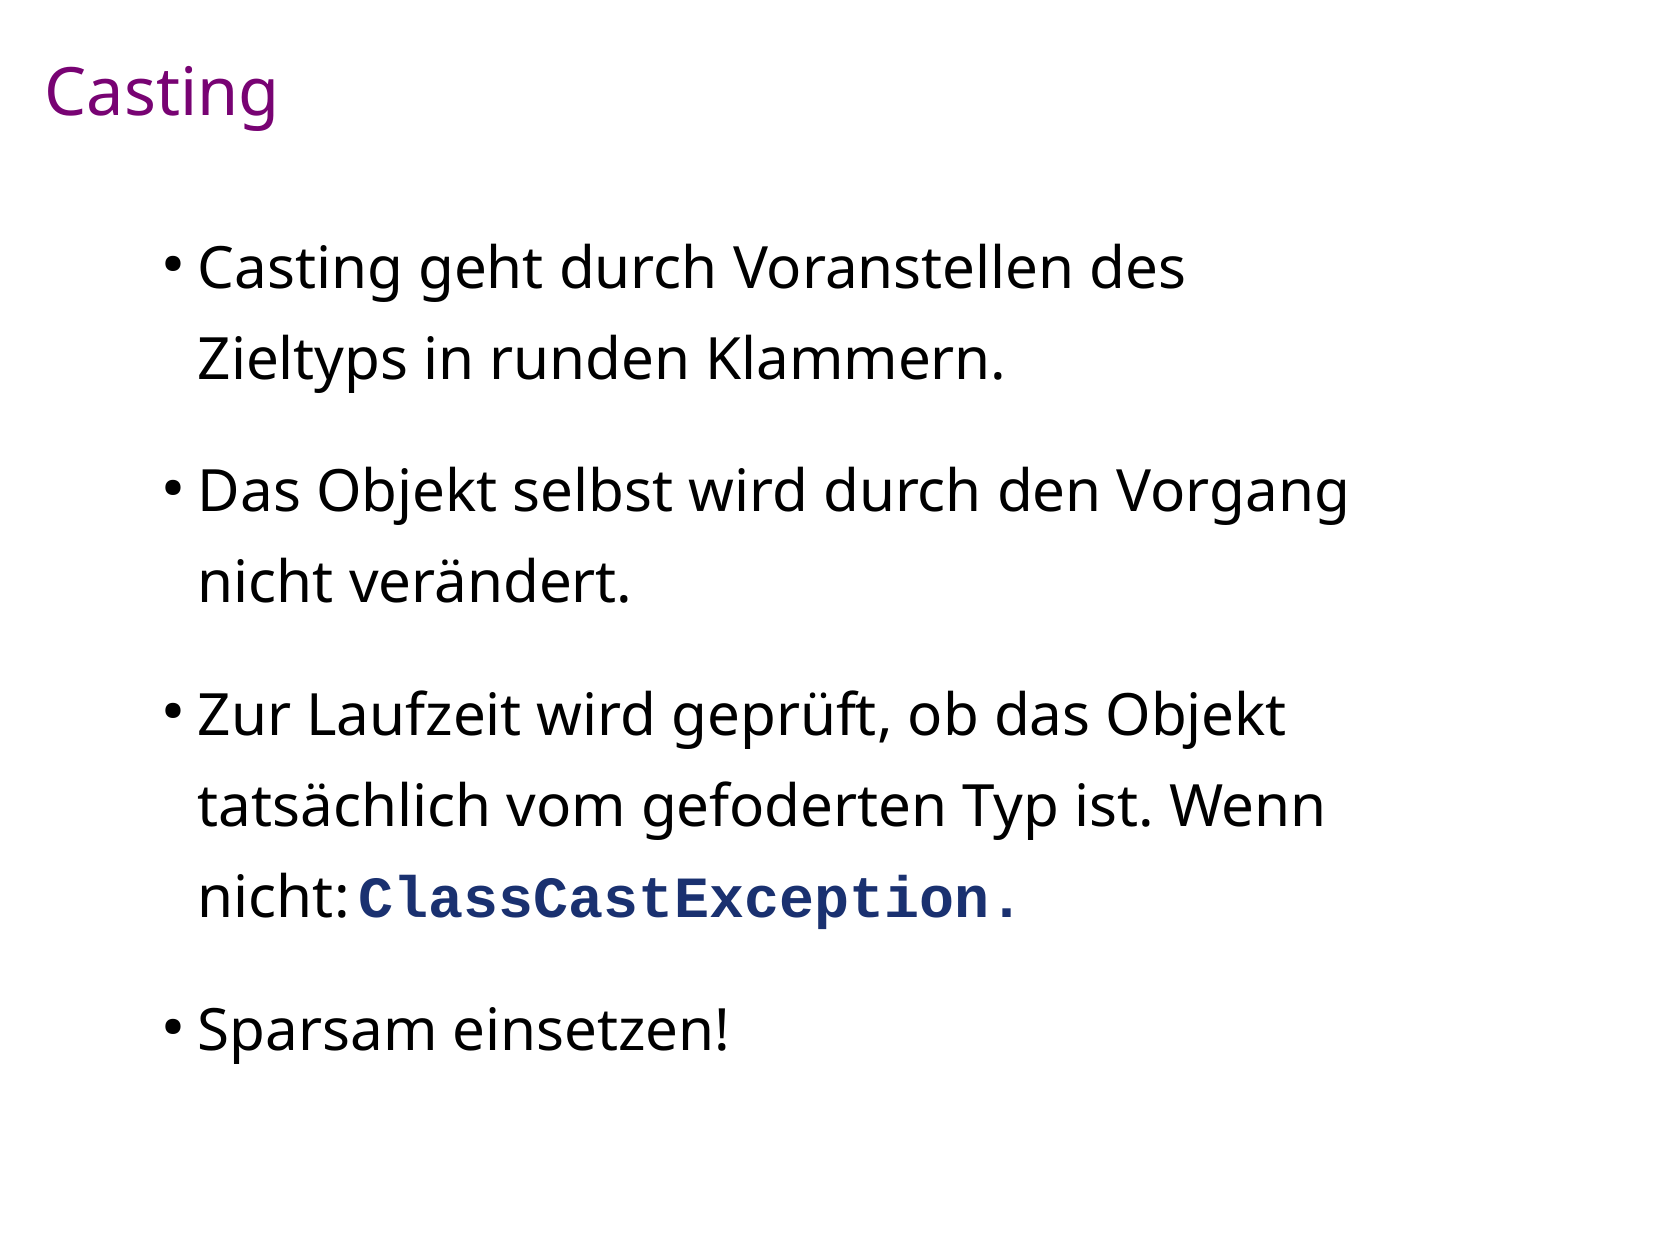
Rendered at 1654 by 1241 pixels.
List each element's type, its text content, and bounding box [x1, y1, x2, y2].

text_box Casting geht durch Voranstellen des Zieltyps in runden Klammern. Das Objekt selbst wird durch den Vorgang nicht verändert. Zur Laufzeit wird geprüft, ob das Objekt tatsächlich vom gefoderten Typ ist. Wenn nicht: ClassCastException. Sparsam einsetzen! [147, 206, 1418, 870]
title Casting [29, 29, 1435, 148]
